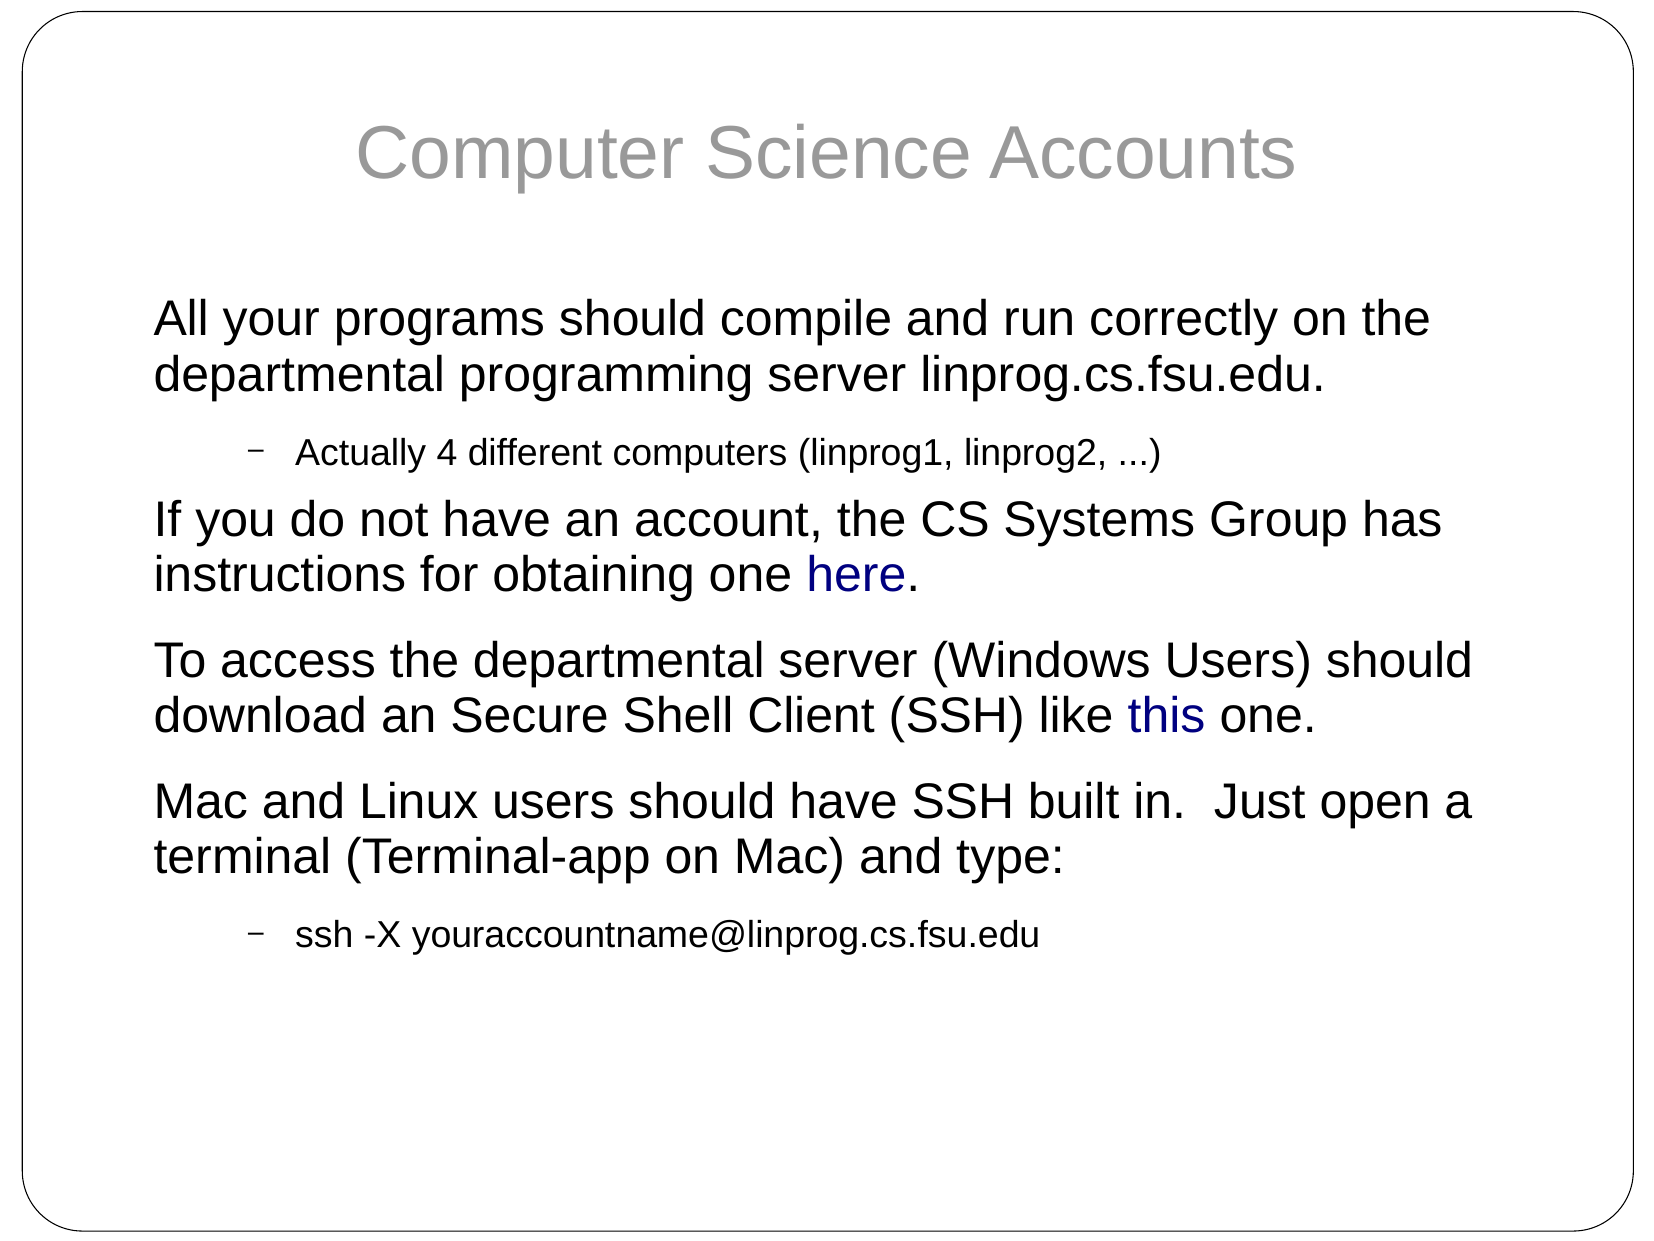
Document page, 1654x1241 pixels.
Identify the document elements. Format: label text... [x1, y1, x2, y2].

title Computer Science Accounts [82, 56, 1571, 250]
list All your programs should compile and run correctly on the departmental programming server linprog.cs.fsu.edu. Actually 4 different computers (linprog1, linprog2, ...) If you do not have an account, the CS Systems Group has instructions for obtaining one here. To access the departmental server (Windows Users) should download an Secure Shell Client (SSH) like this one. Mac and Linux users should have SSH built in. Just open a terminal (Terminal-app on Mac) and type: ssh -X youraccountname@linprog.cs.fsu.edu [82, 290, 1571, 1109]
